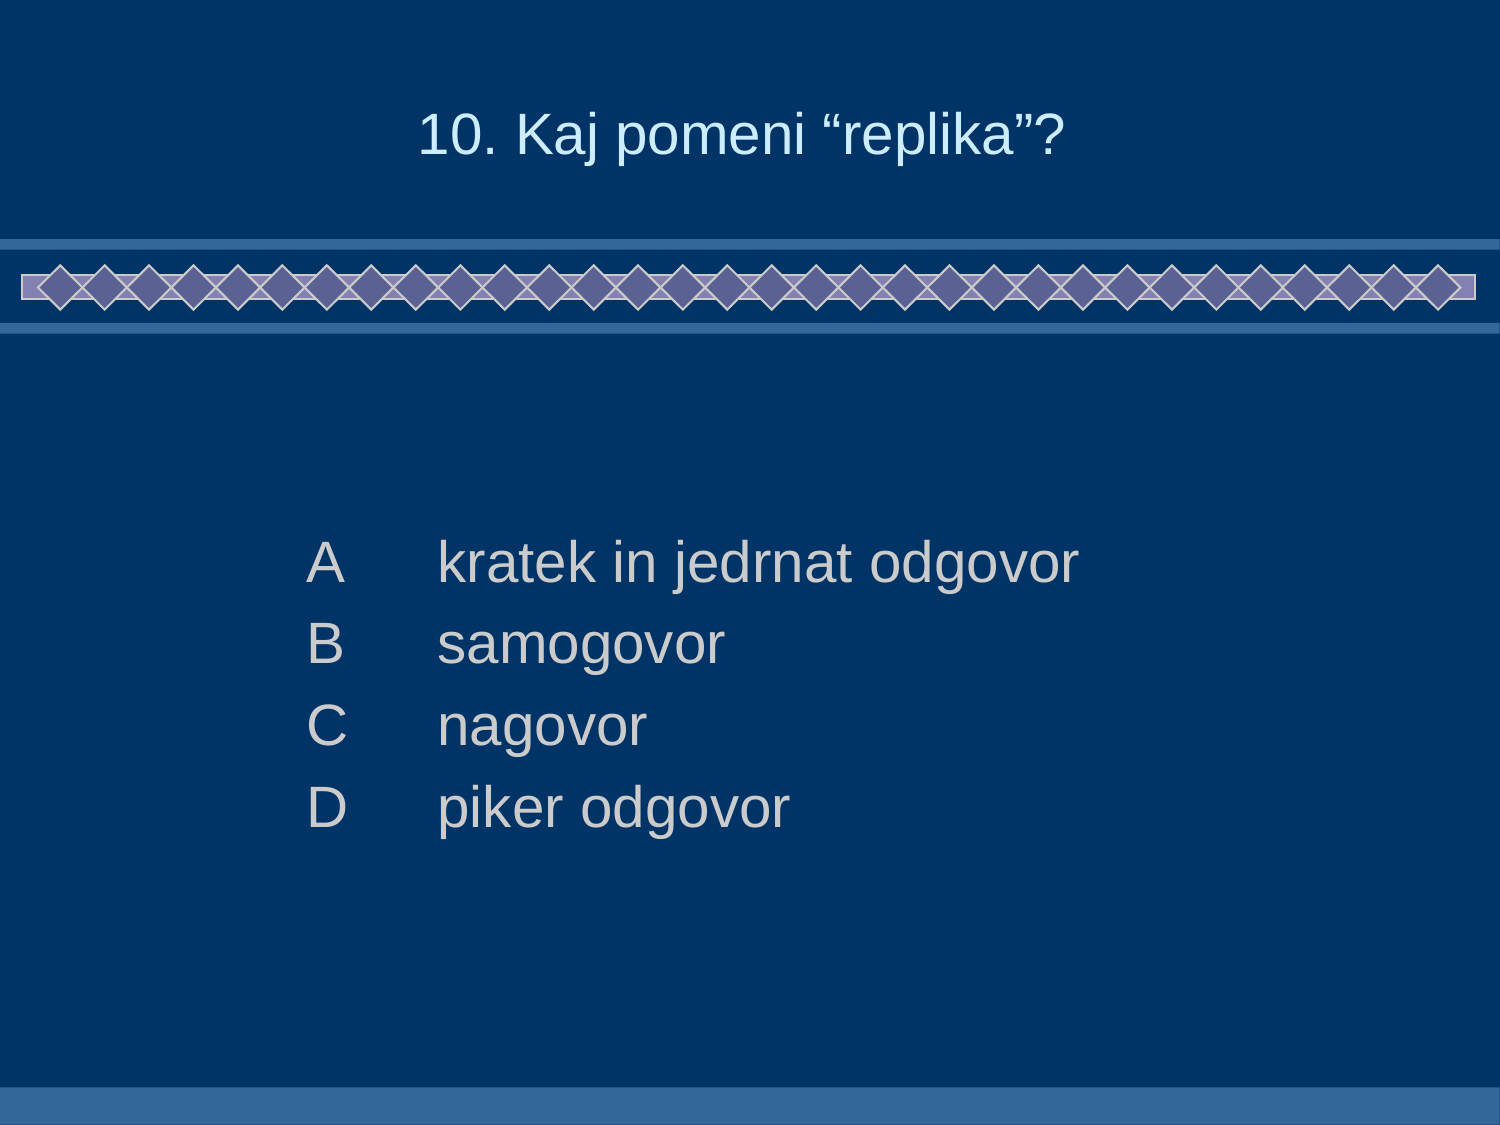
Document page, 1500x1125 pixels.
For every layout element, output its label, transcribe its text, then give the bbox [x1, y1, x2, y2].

title 10. Kaj pomeni “replika”? [112, 37, 1388, 225]
list A kratek in jedrnat odgovor B samogovor C nagovor D piker odgovor [112, 387, 1388, 975]
